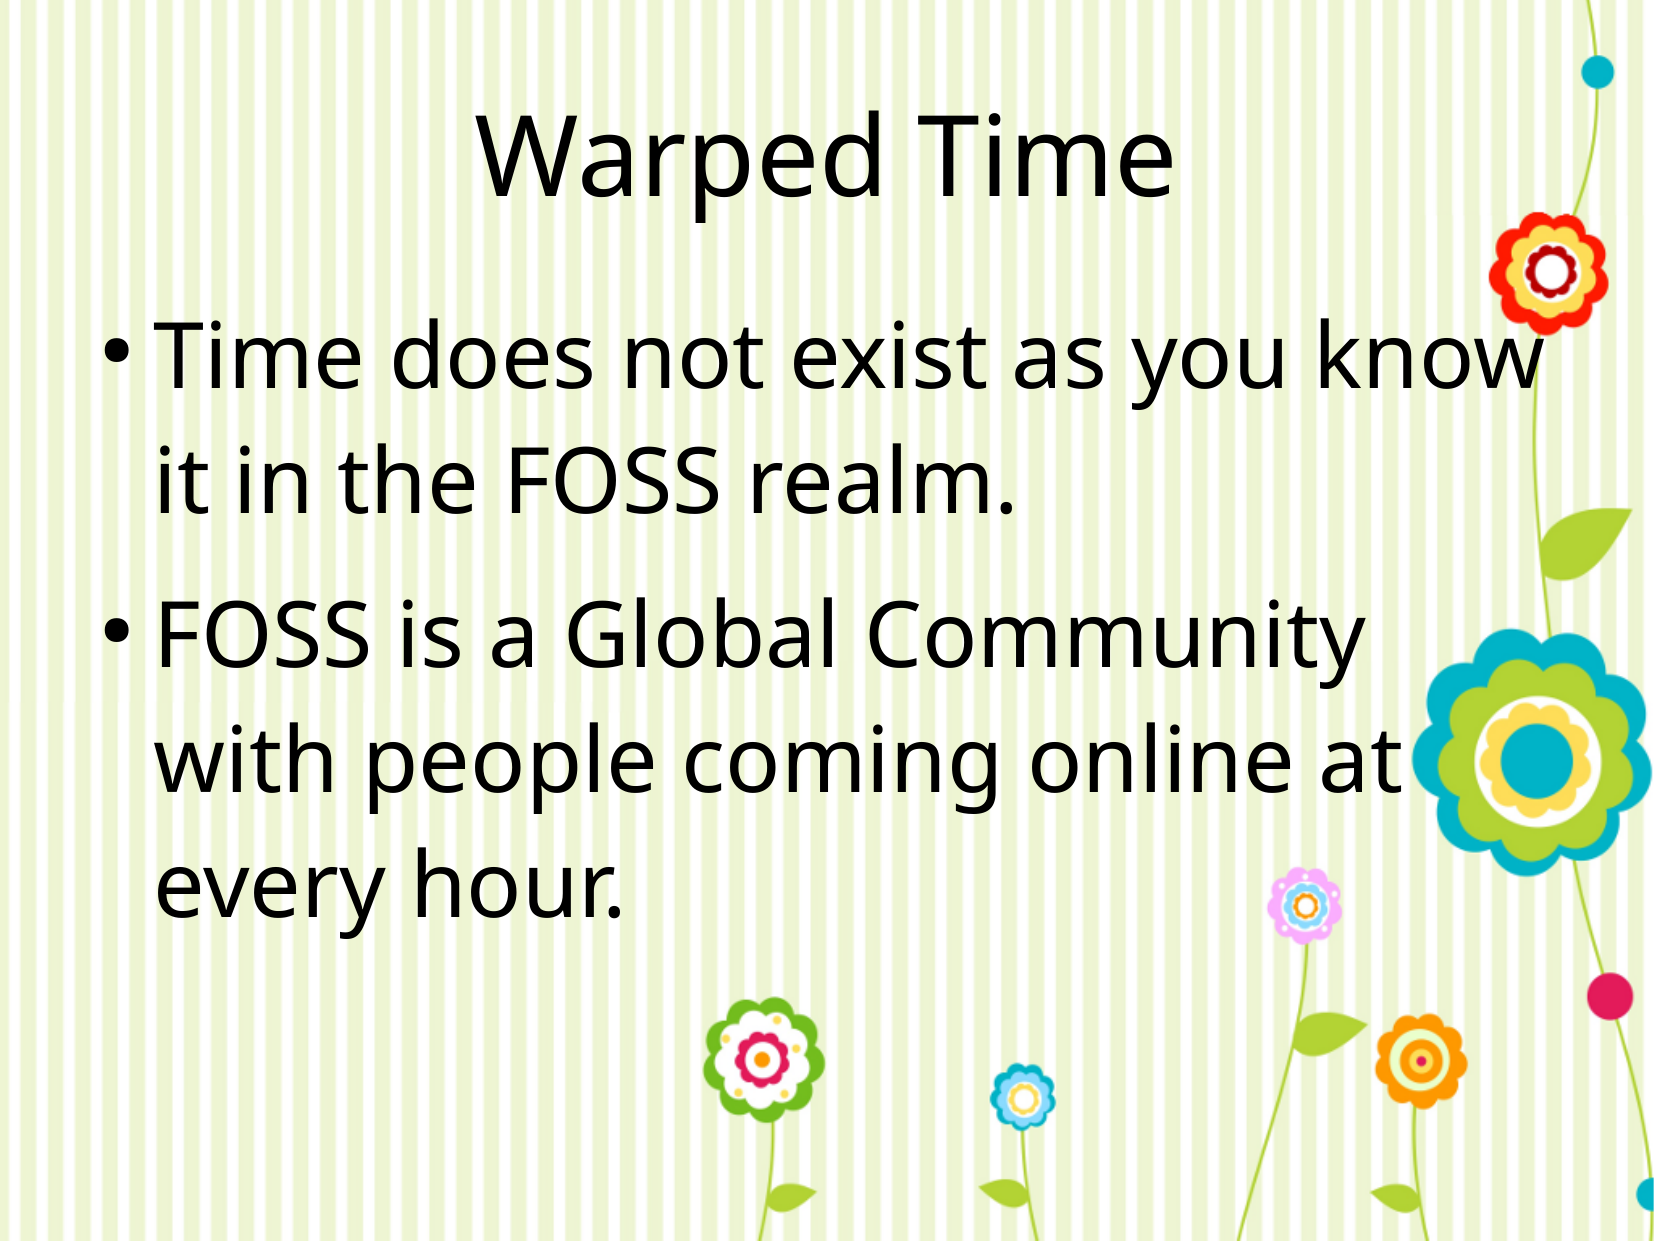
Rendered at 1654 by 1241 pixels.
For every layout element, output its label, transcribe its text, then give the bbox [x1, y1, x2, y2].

title Warped Time [82, 56, 1571, 250]
picture [0, 0, 1654, 1241]
list Time does not exist as you know it in the FOSS realm. FOSS is a Global Community with people coming online at every hour. [82, 290, 1571, 1186]
